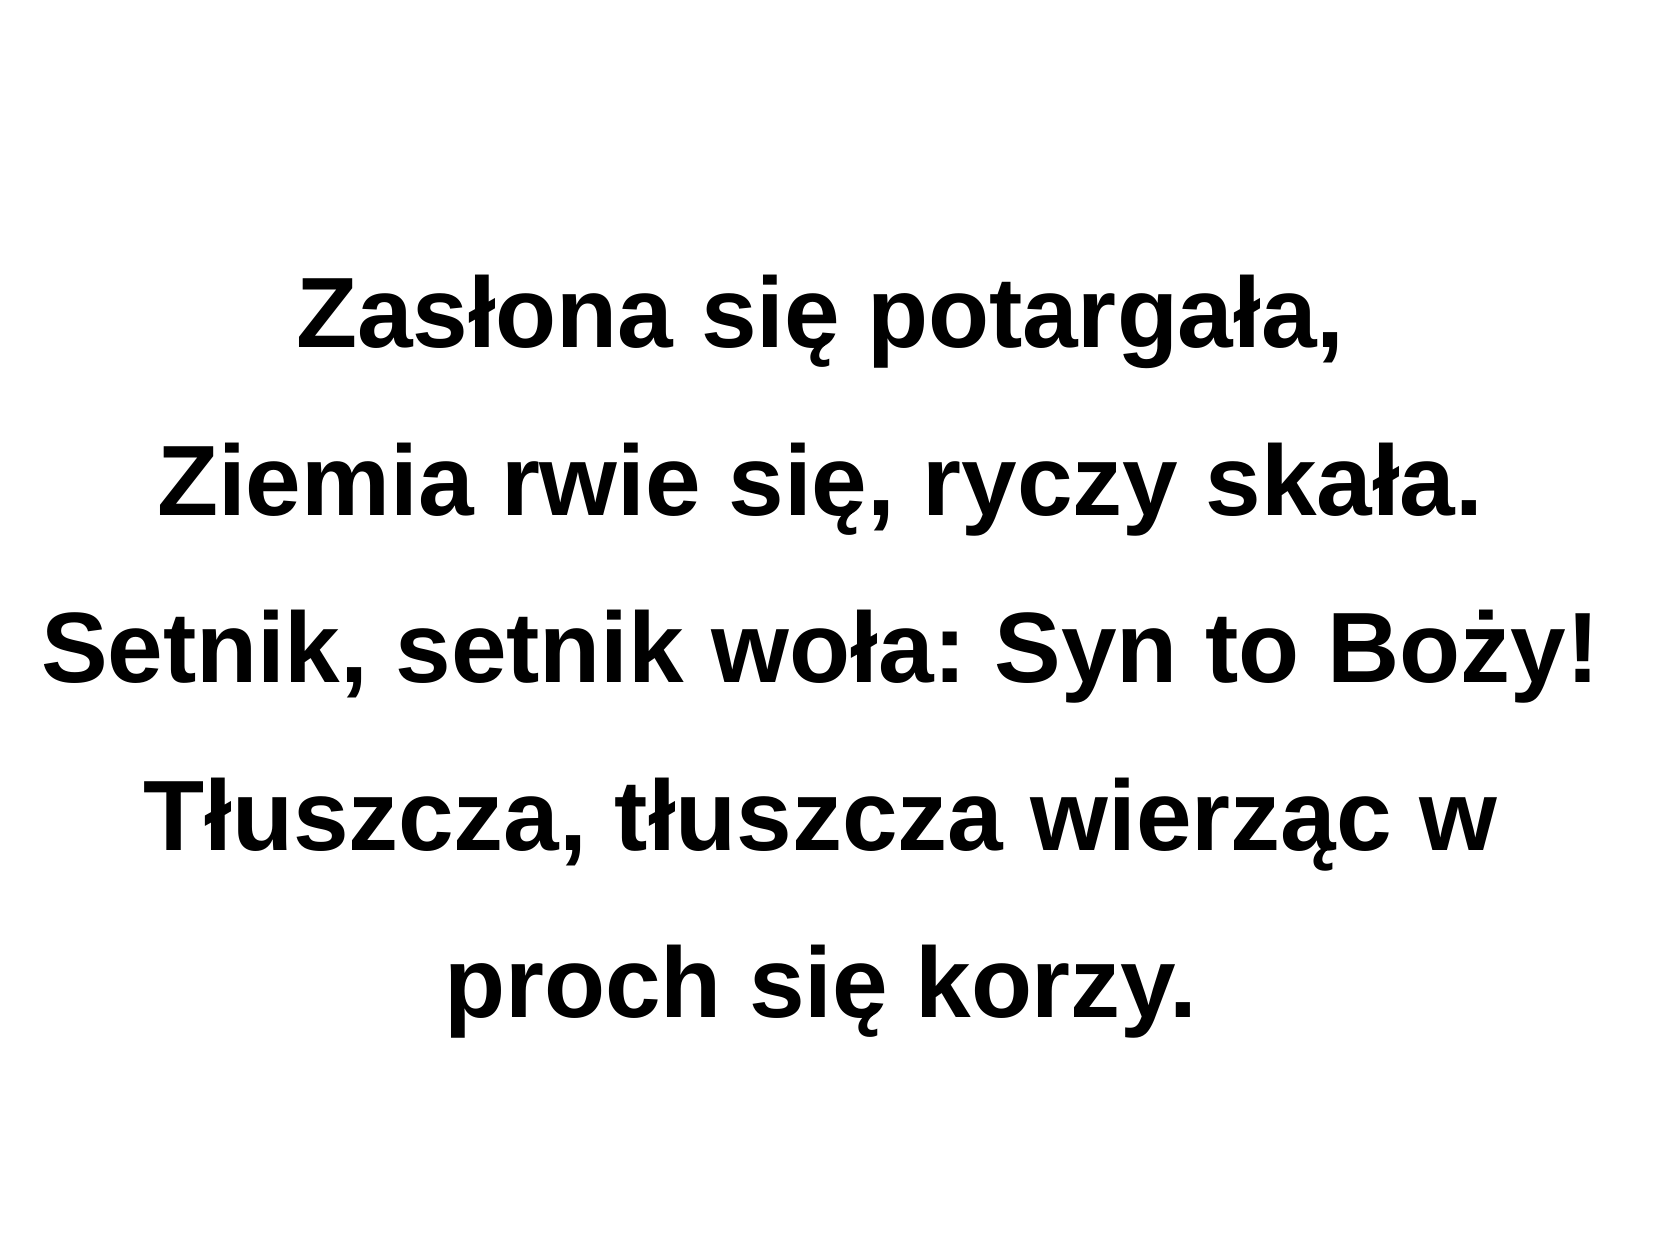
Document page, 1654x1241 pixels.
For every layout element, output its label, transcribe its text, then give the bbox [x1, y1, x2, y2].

subtitle Zasłona się potargała, Ziemia rwie się, ryczy skała. Setnik, setnik woła: Syn to Boży! Tłuszcza, tłuszcza wierząc w proch się korzy. [0, 0, 1642, 1241]
